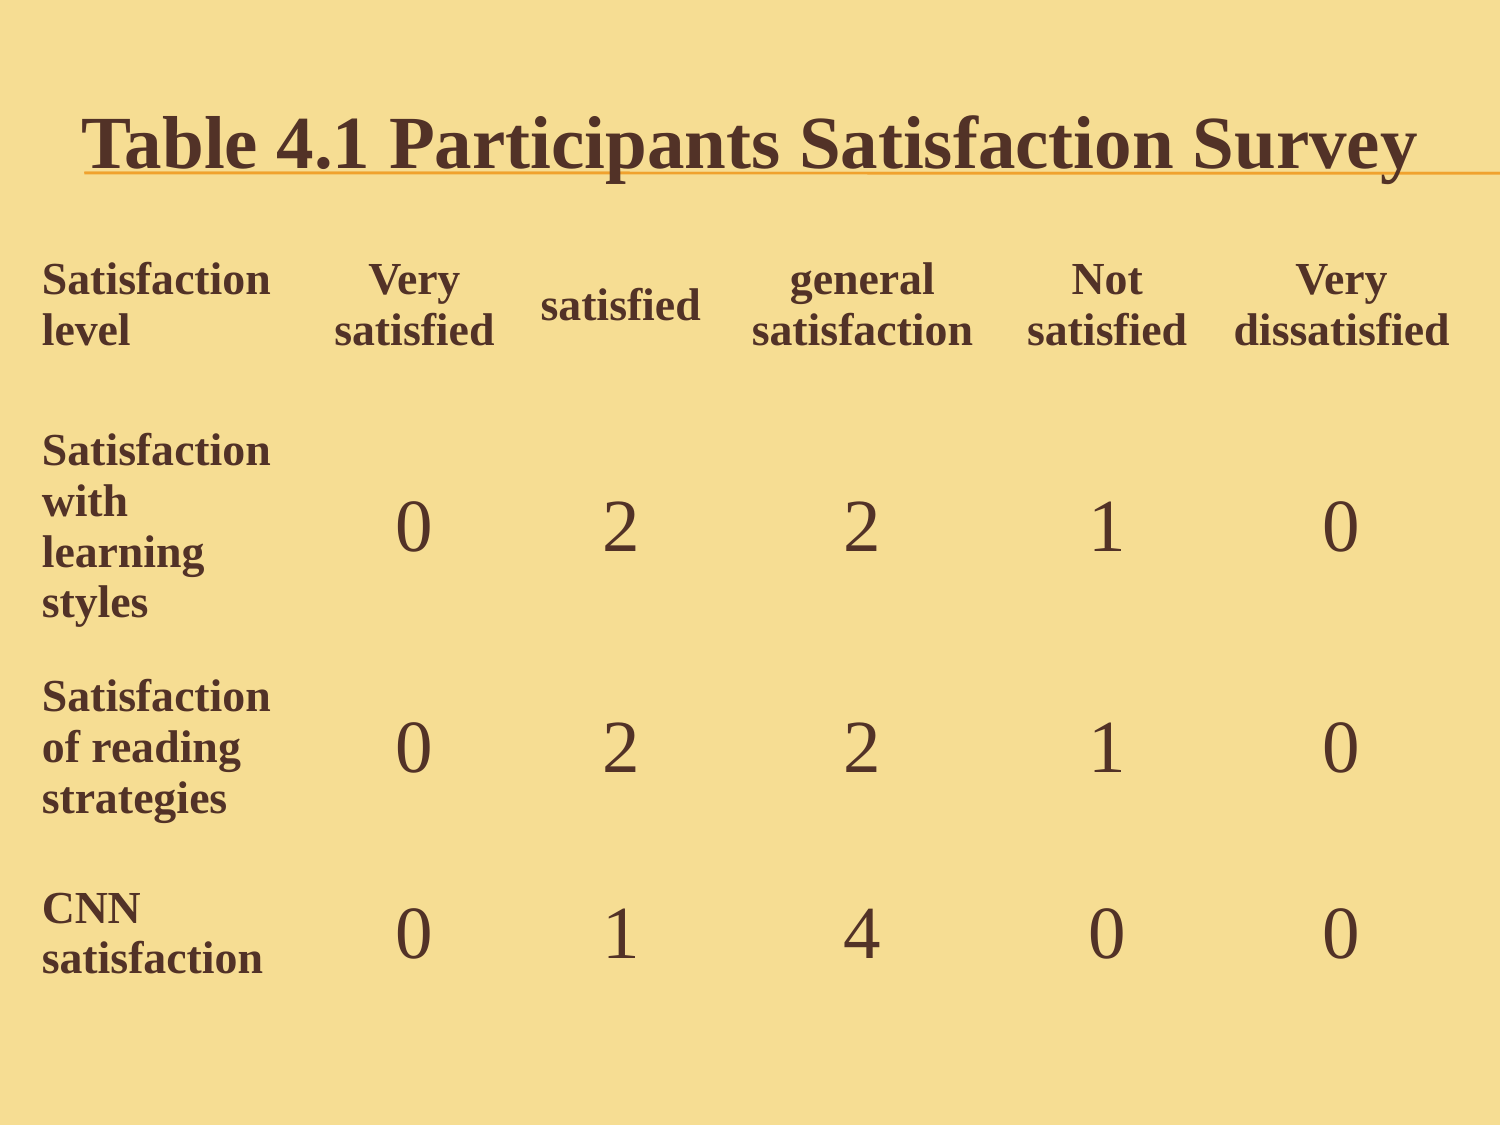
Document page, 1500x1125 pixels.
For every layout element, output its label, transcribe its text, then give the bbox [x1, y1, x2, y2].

table_cell Satisfaction of reading strategies [29, 651, 311, 843]
table_header Satisfaction level [29, 208, 311, 402]
table_cell 0 [311, 651, 518, 843]
table_cell 0 [311, 843, 518, 1023]
table_cell Satisfaction with learning styles [29, 402, 311, 651]
table_cell 2 [723, 402, 1002, 651]
table_header Not satisfied [1002, 208, 1213, 402]
table_cell 0 [1213, 651, 1471, 843]
title Table 4.1 Participants Satisfaction Survey [0, 45, 1500, 233]
table_header Very satisfied [311, 208, 518, 402]
table_cell 1 [1002, 651, 1213, 843]
table_cell 2 [518, 402, 723, 651]
table_cell 0 [1213, 402, 1471, 651]
table_cell CNN satisfaction [29, 843, 311, 1023]
table_cell 4 [723, 843, 1002, 1023]
table_cell 2 [518, 651, 723, 843]
table_header general satisfaction [723, 208, 1002, 402]
table_cell 2 [723, 651, 1002, 843]
table_header Very dissatisfied [1213, 208, 1471, 402]
table_cell 1 [518, 843, 723, 1023]
table_cell 1 [1002, 402, 1213, 651]
table_cell 0 [311, 402, 518, 651]
table_cell 0 [1213, 843, 1471, 1023]
table_cell 0 [1002, 843, 1213, 1023]
table_header satisfied [518, 208, 723, 402]
